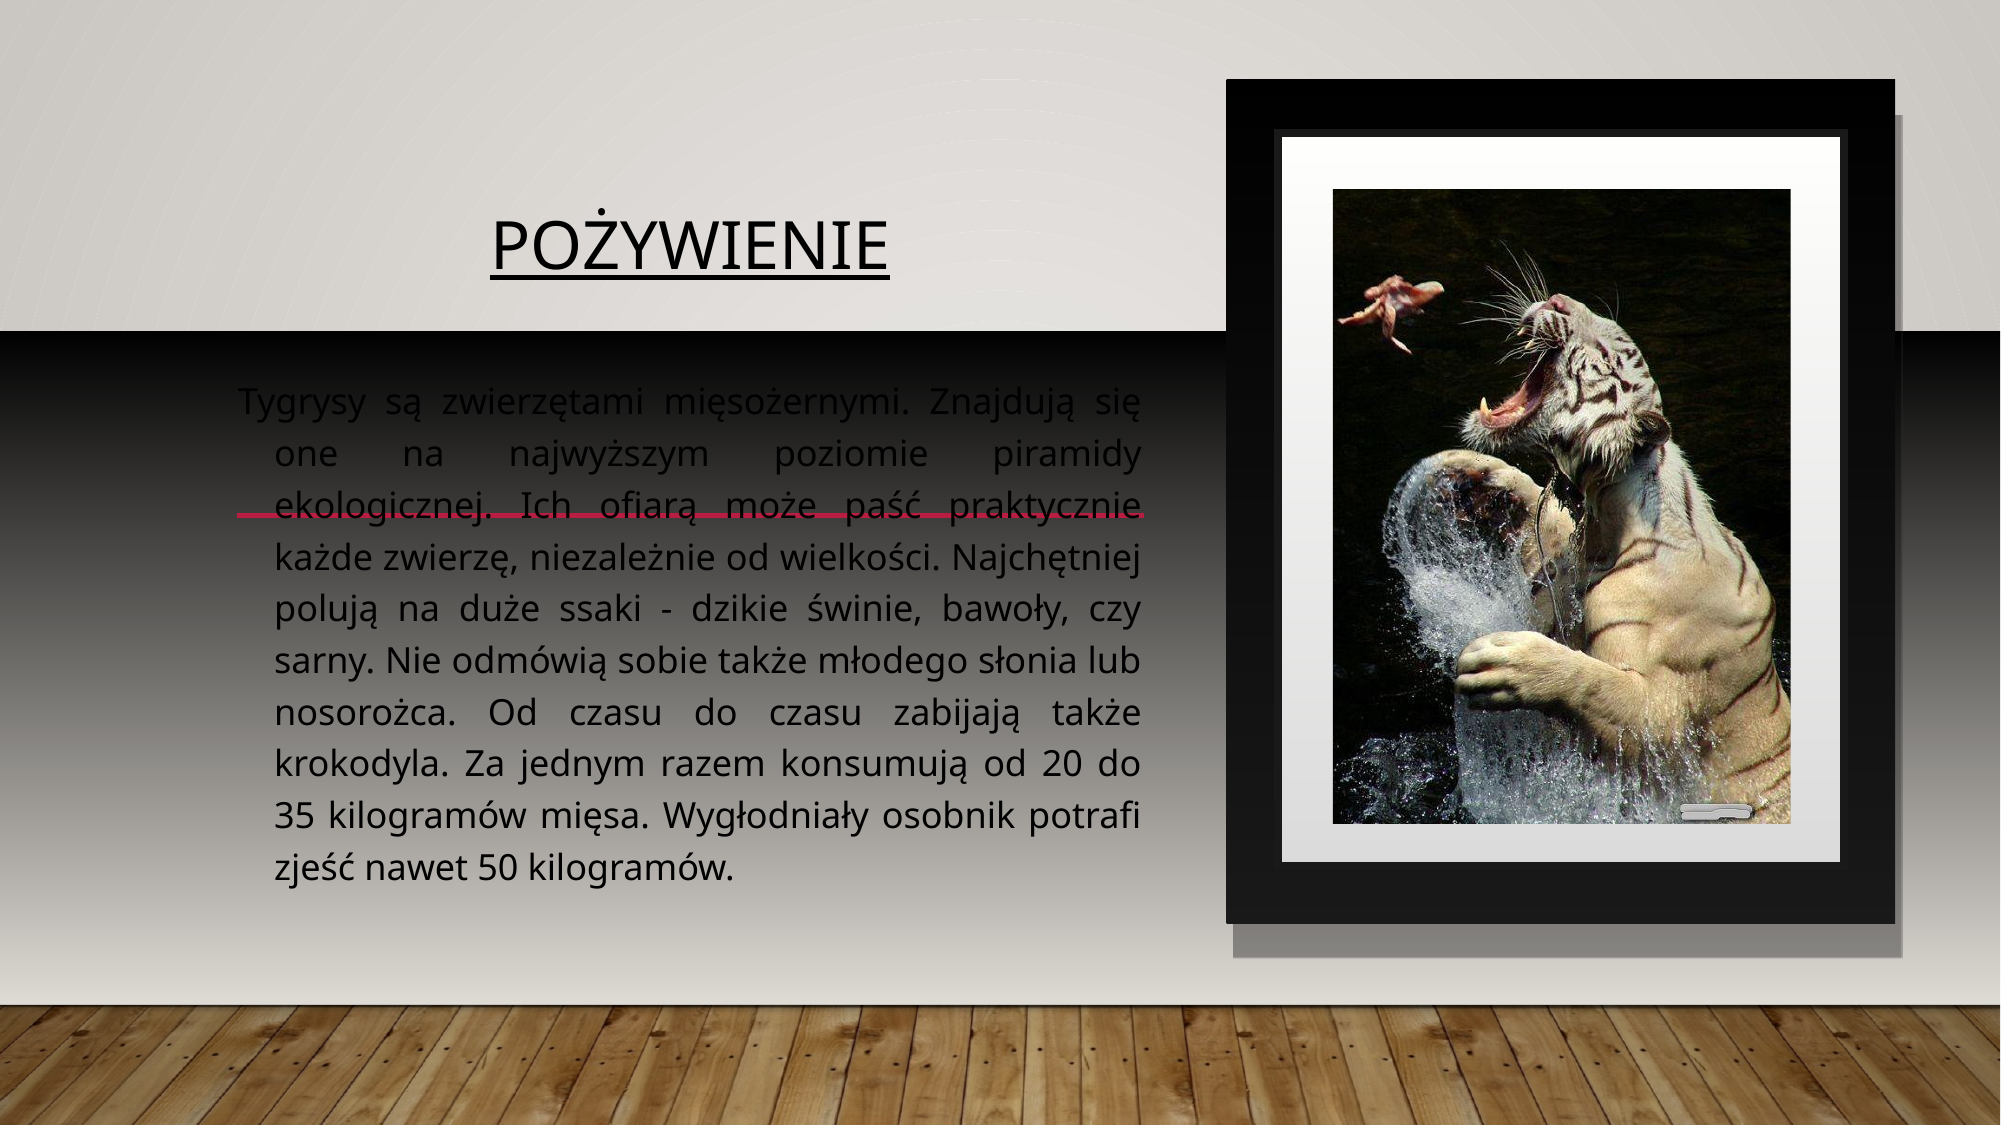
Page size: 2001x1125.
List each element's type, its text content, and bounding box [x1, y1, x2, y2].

list Tygrysy są zwierzętami mięsożernymi. Znajdują się one na najwyższym poziomie piramidy ekologicznej. Ich ofiarą może paść praktycznie każde zwierzę, niezależnie od wielkości. Najchętniej polują na duże ssaki - dzikie świnie, bawoły, czy sarny. Nie odmówią sobie także młodego słonia lub nosorożca. Od czasu do czasu zabijają także krokodyla. Za jednym razem konsumują od 20 do 35 kilogramów mięsa. Wygłodniały osobnik potrafi zjeść nawet 50 kilogramów. [222, 362, 1158, 930]
picture [1332, 189, 1791, 824]
title Pożywienie [236, 86, 1145, 292]
